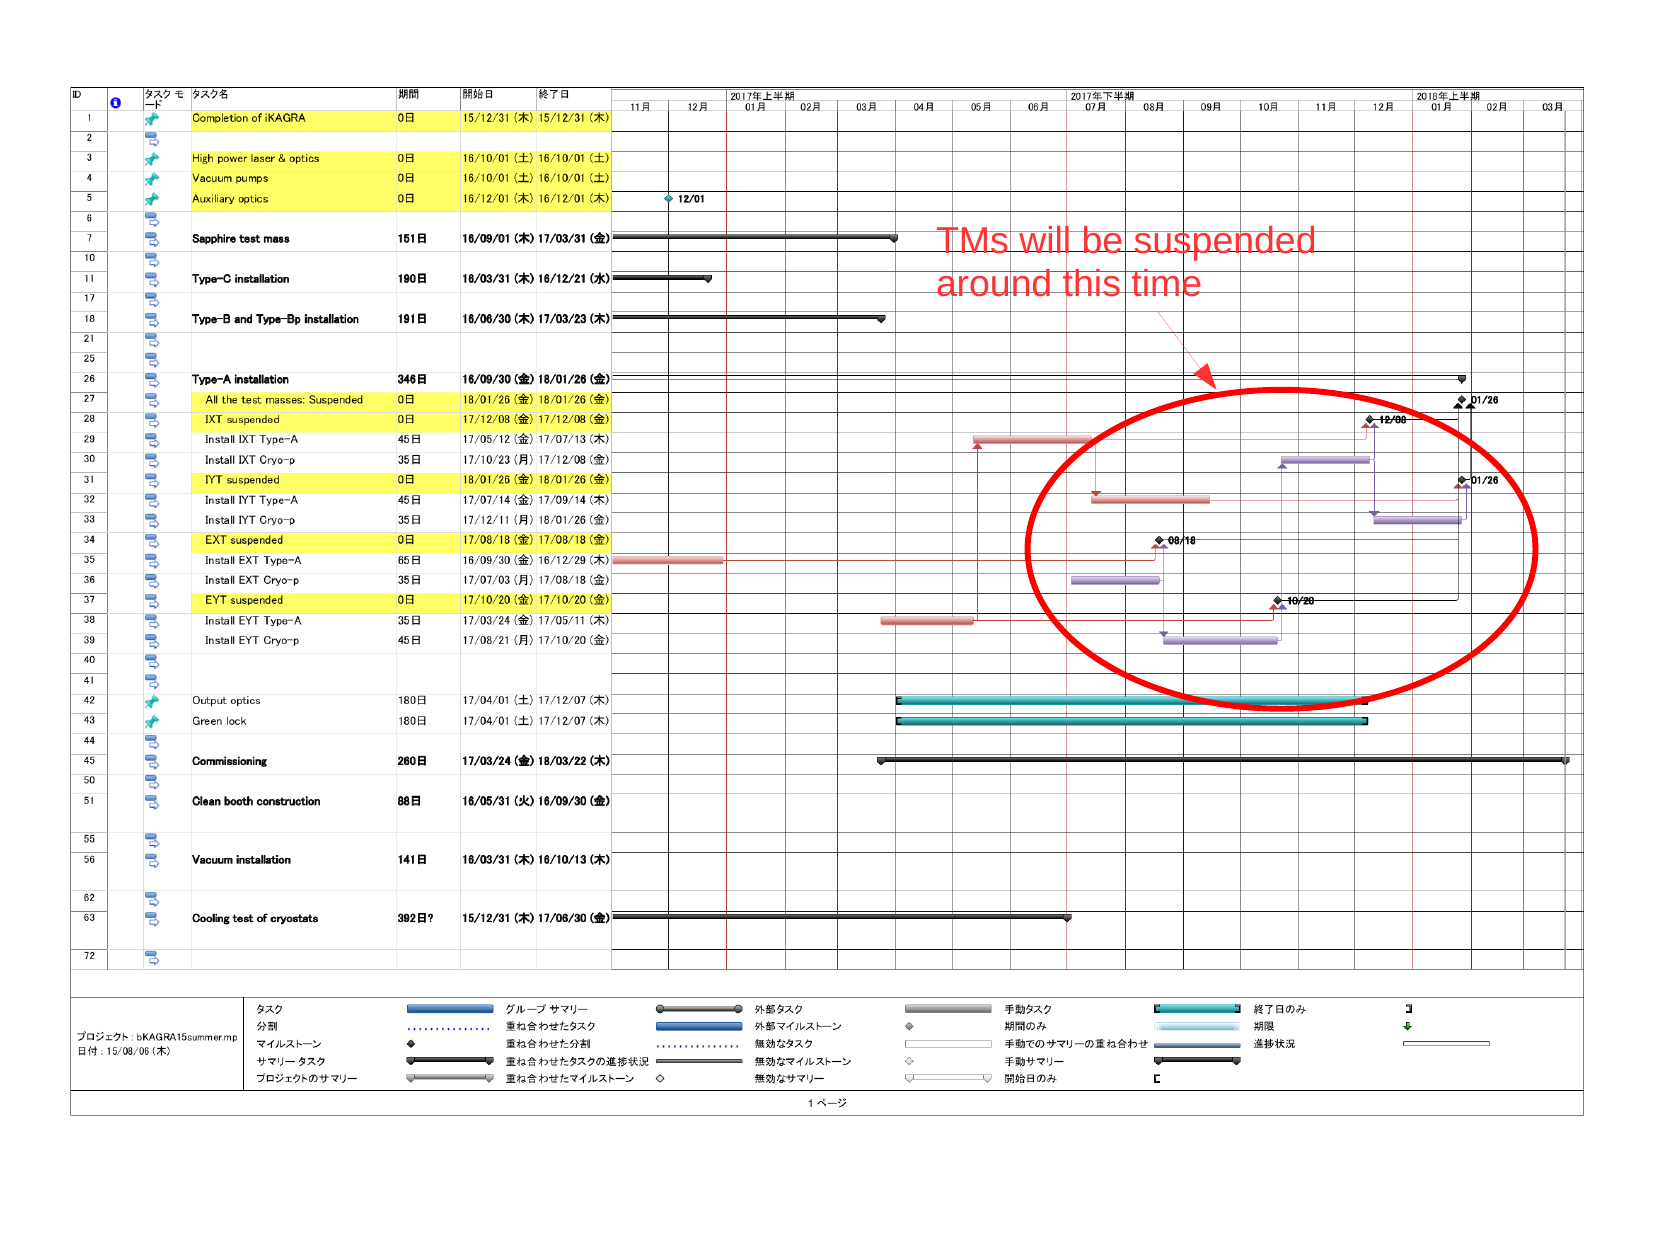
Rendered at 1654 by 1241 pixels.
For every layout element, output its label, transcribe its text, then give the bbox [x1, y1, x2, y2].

text_box TMs will be suspended around this time [921, 212, 1332, 312]
picture [0, 16, 1654, 1186]
